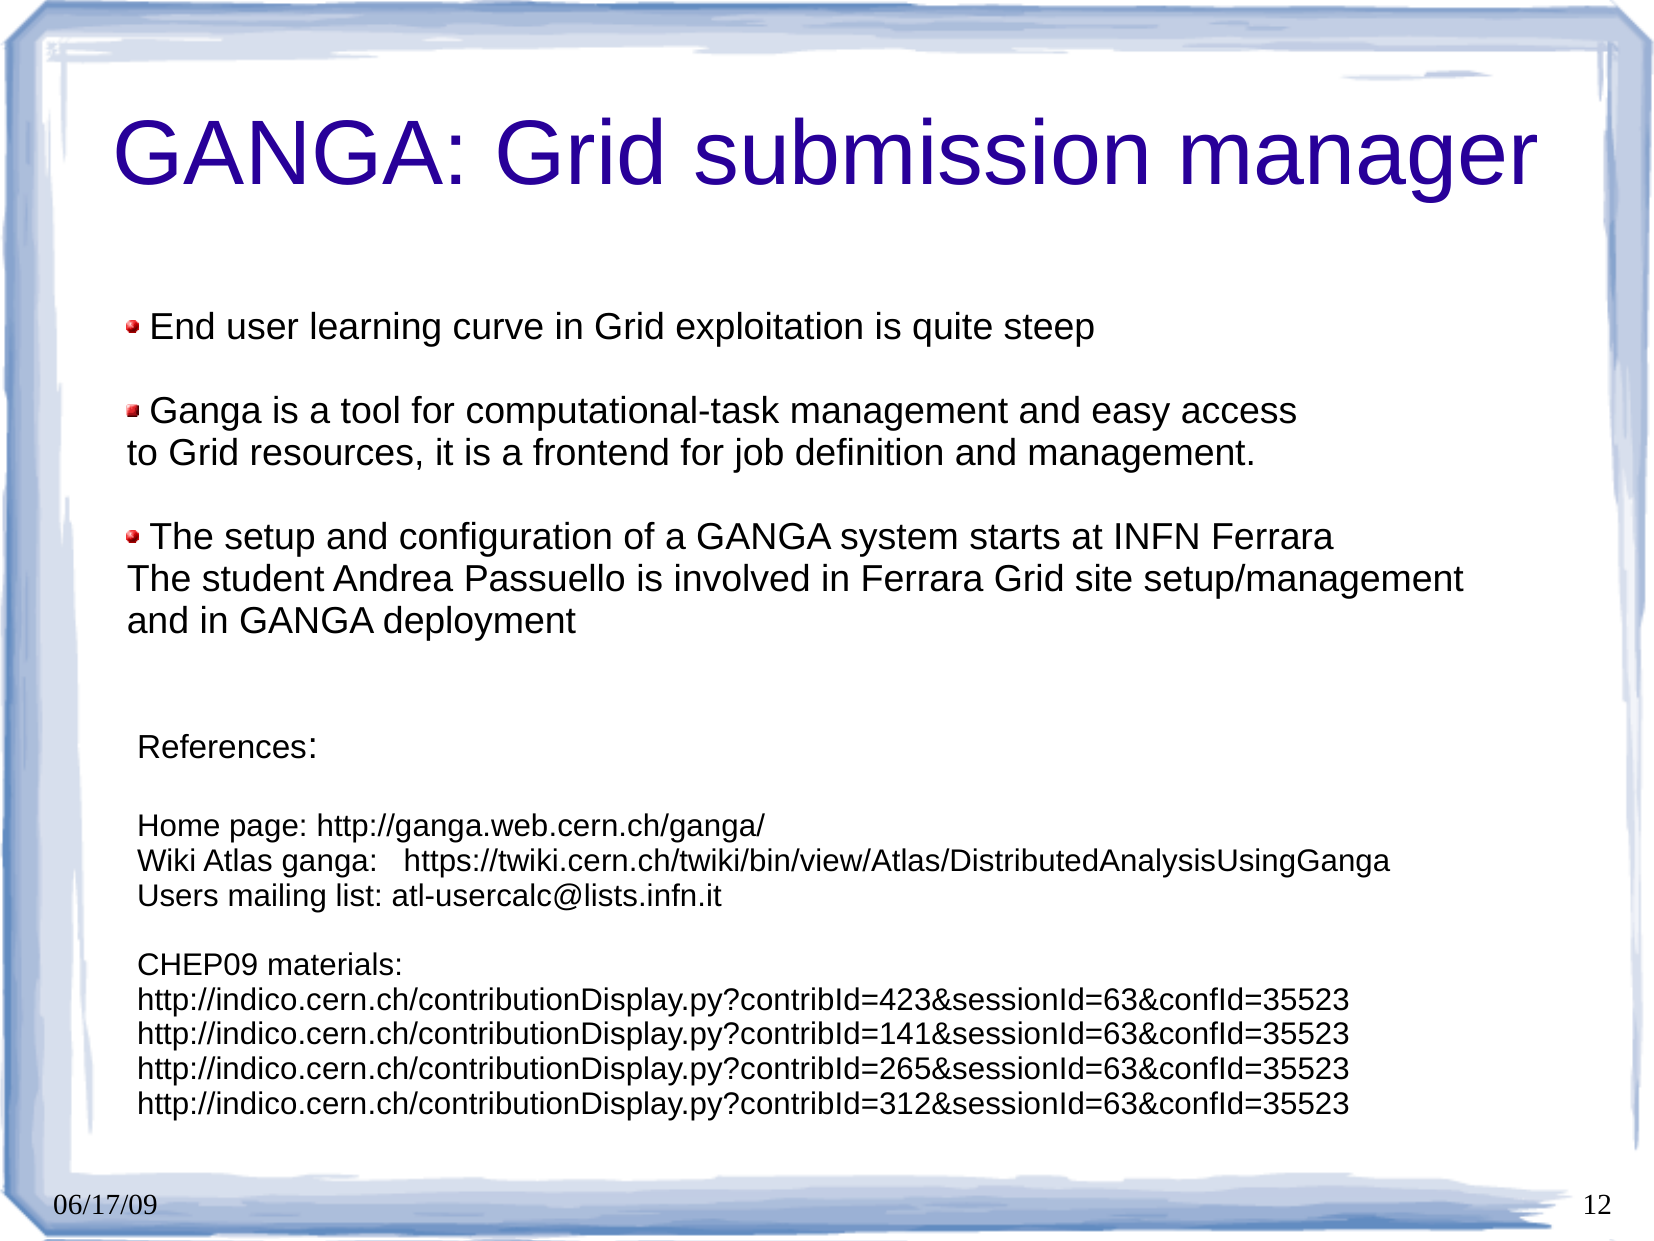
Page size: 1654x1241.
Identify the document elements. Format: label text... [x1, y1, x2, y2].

title GANGA: Grid submission manager [82, 56, 1571, 250]
text_box References: Home page: http://ganga.web.cern.ch/ganga/ Wiki Atlas ganga: https://twiki.cern.ch/twiki/bin/view/Atlas/DistributedAnalysisUsingGanga Users mailing list: atl-usercalc@lists.infn.it CHEP09 materials: http://indico.cern.ch/contributionDisplay.py?contribId=423&sessionId=63&confId=35523 http://indico.cern.ch/contributionDisplay.py?contribId=141&sessionId=63&confId=35523 http://indico.cern.ch/contributionDisplay.py?contribId=265&sessionId=63&confId=35523 http://indico.cern.ch/contributionDisplay.py?contribId=312&sessionId=63&confId=35523 [122, 716, 1402, 1129]
text_box End user learning curve in Grid exploitation is quite steep Ganga is a tool for computational-task management and easy access to Grid resources, it is a frontend for job definition and management. The setup and configuration of a GANGA system starts at INFN Ferrara The student Andrea Passuello is involved in Ferrara Grid site setup/management and in GANGA deployment [112, 297, 1494, 649]
picture [0, 0, 1654, 1241]
